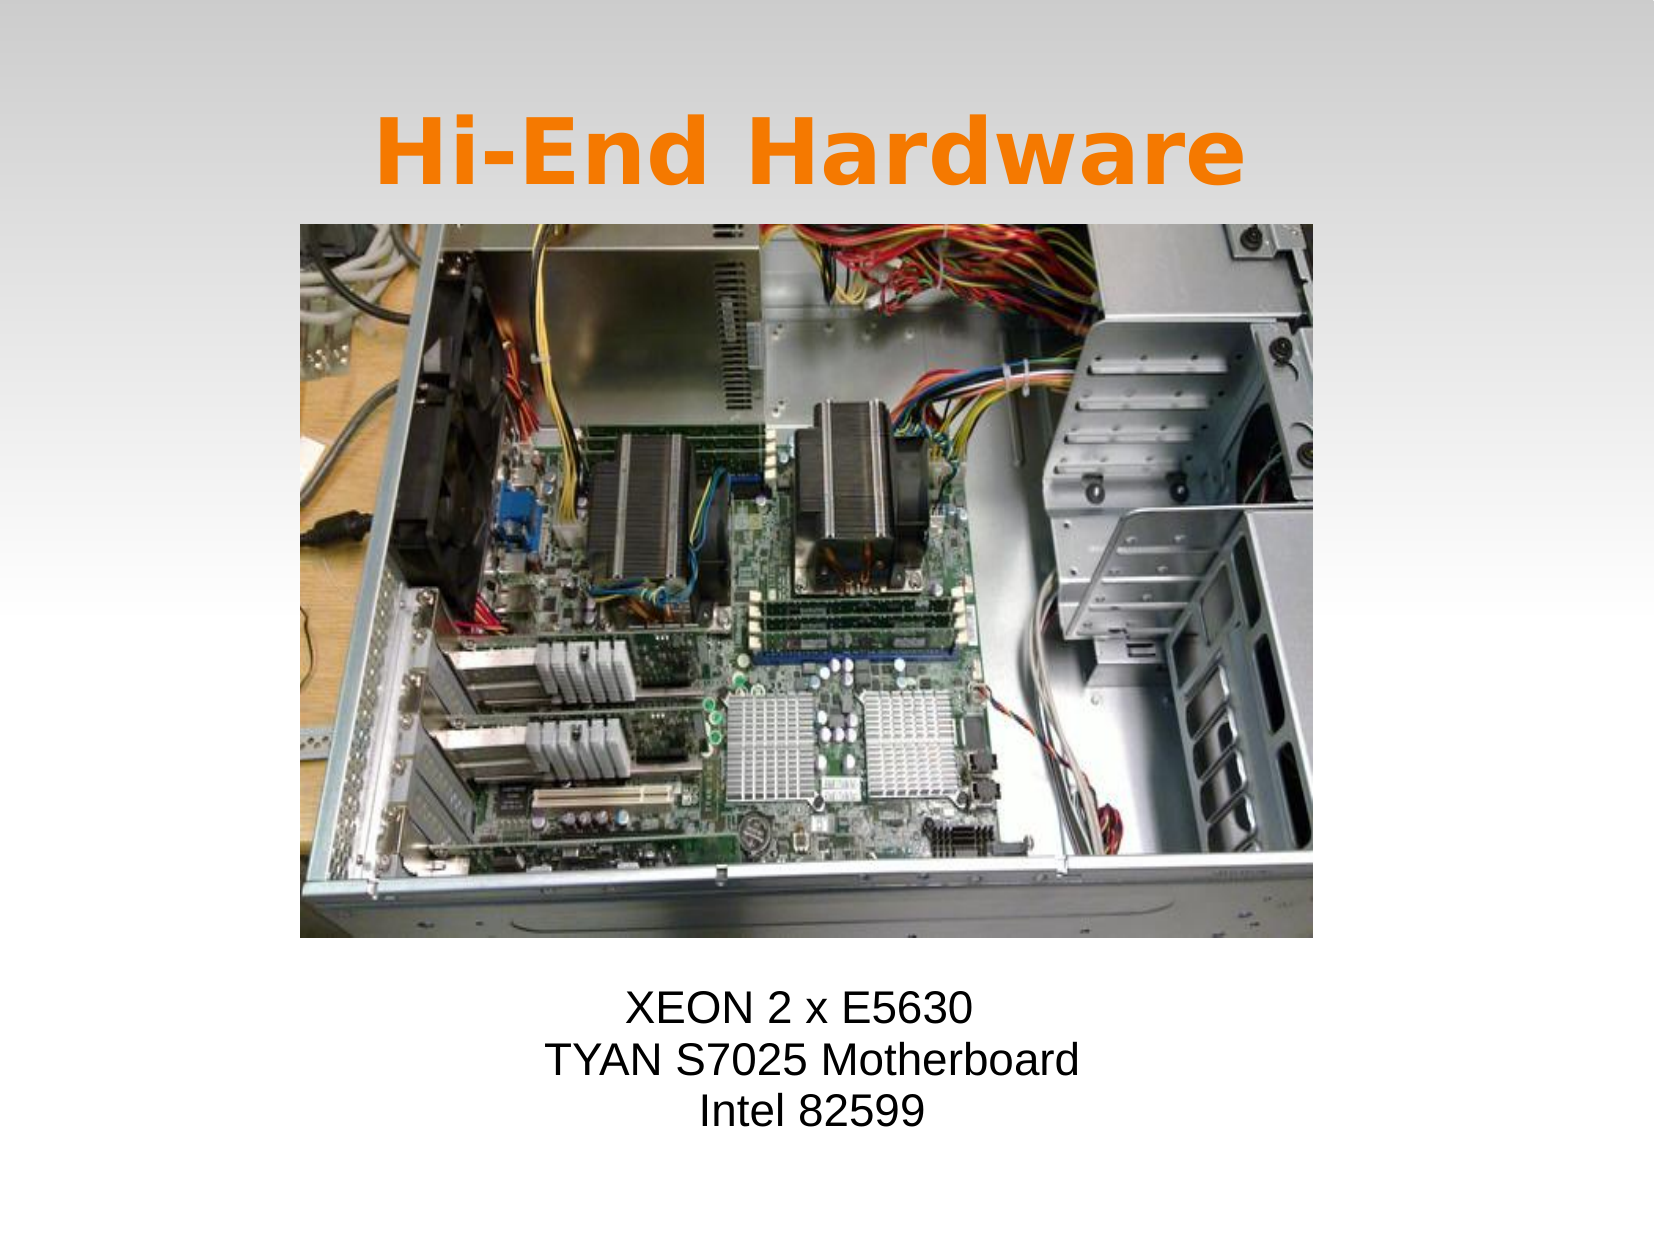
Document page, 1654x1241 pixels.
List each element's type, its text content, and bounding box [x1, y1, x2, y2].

title Hi-End Hardware [82, 49, 1571, 257]
text_box XEON 2 x E5630 TYAN S7025 Motherboard Intel 82599 [458, 975, 1201, 1163]
picture [300, 224, 1313, 938]
